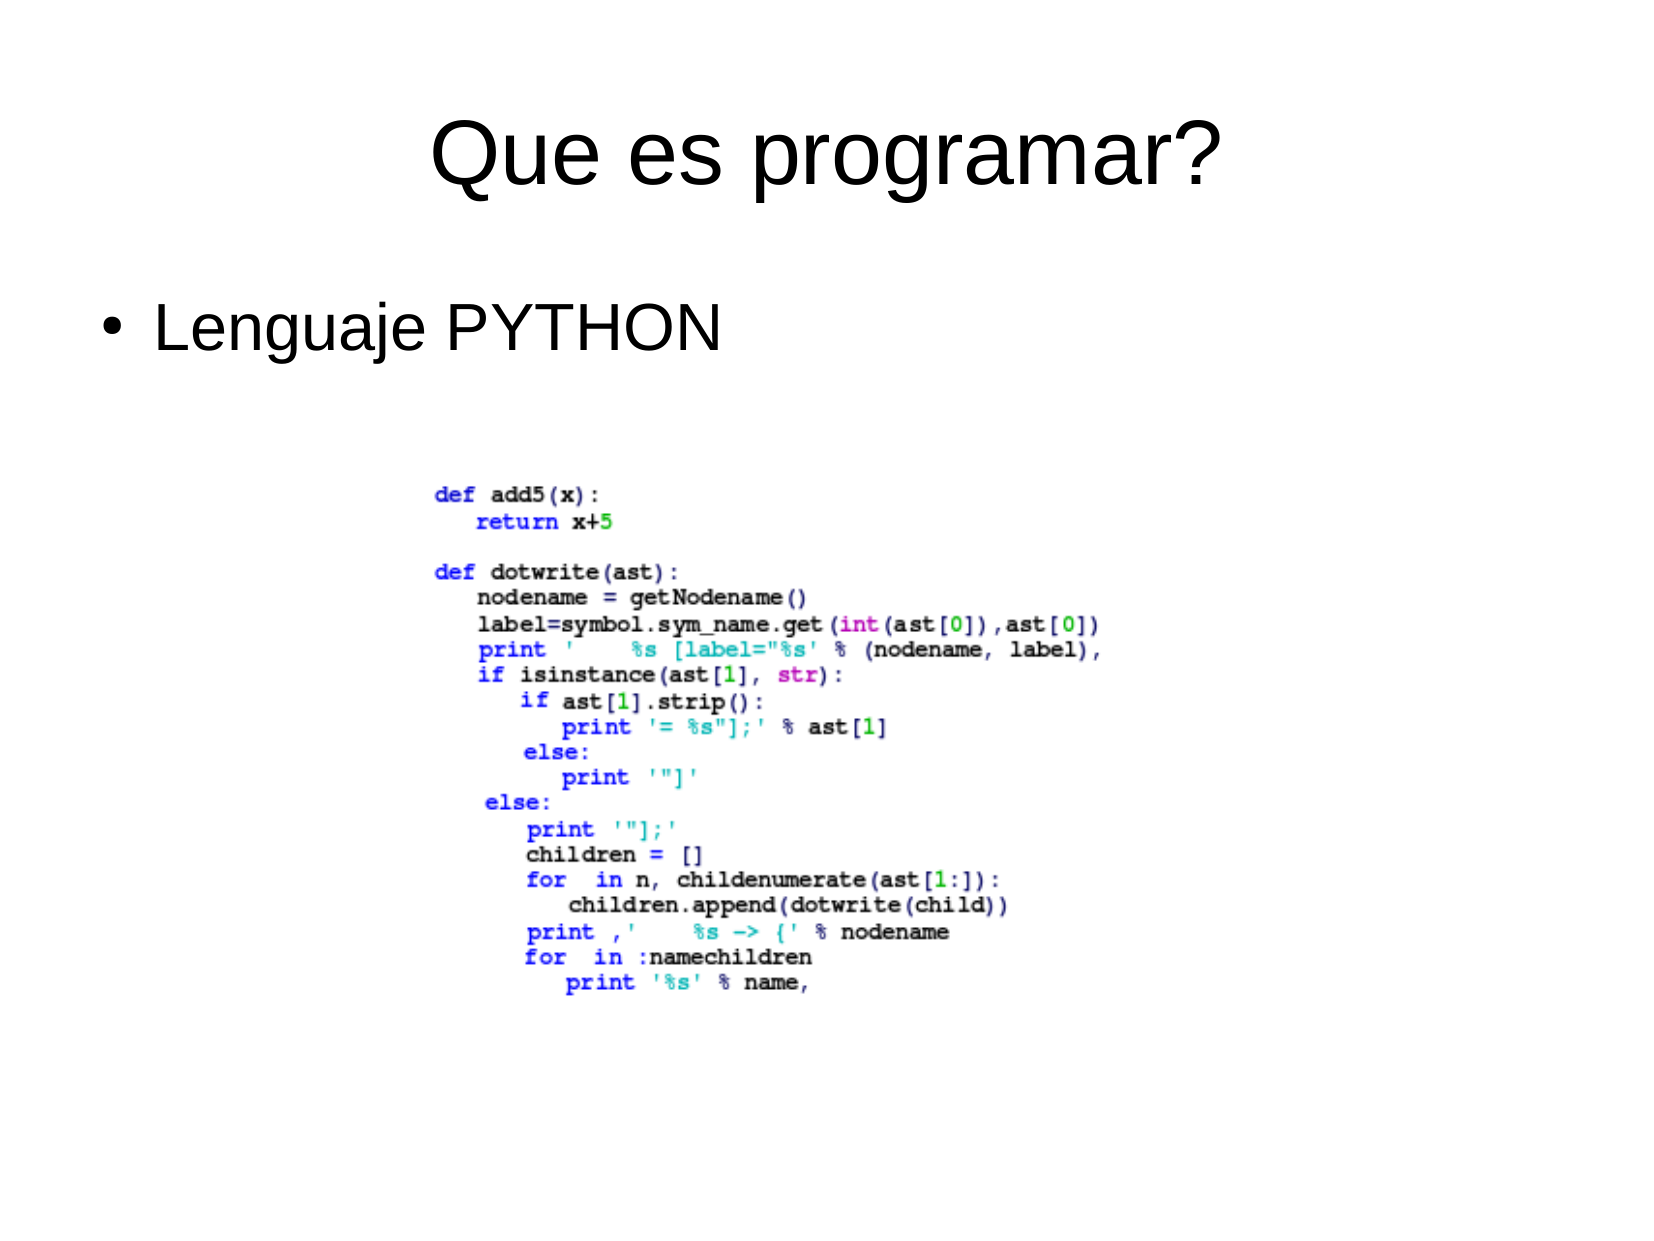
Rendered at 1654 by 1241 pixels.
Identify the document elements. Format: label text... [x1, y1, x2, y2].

picture [23, 425, 1573, 1075]
title Que es programar? [82, 49, 1571, 257]
list Lenguaje PYTHON [82, 290, 1571, 425]
